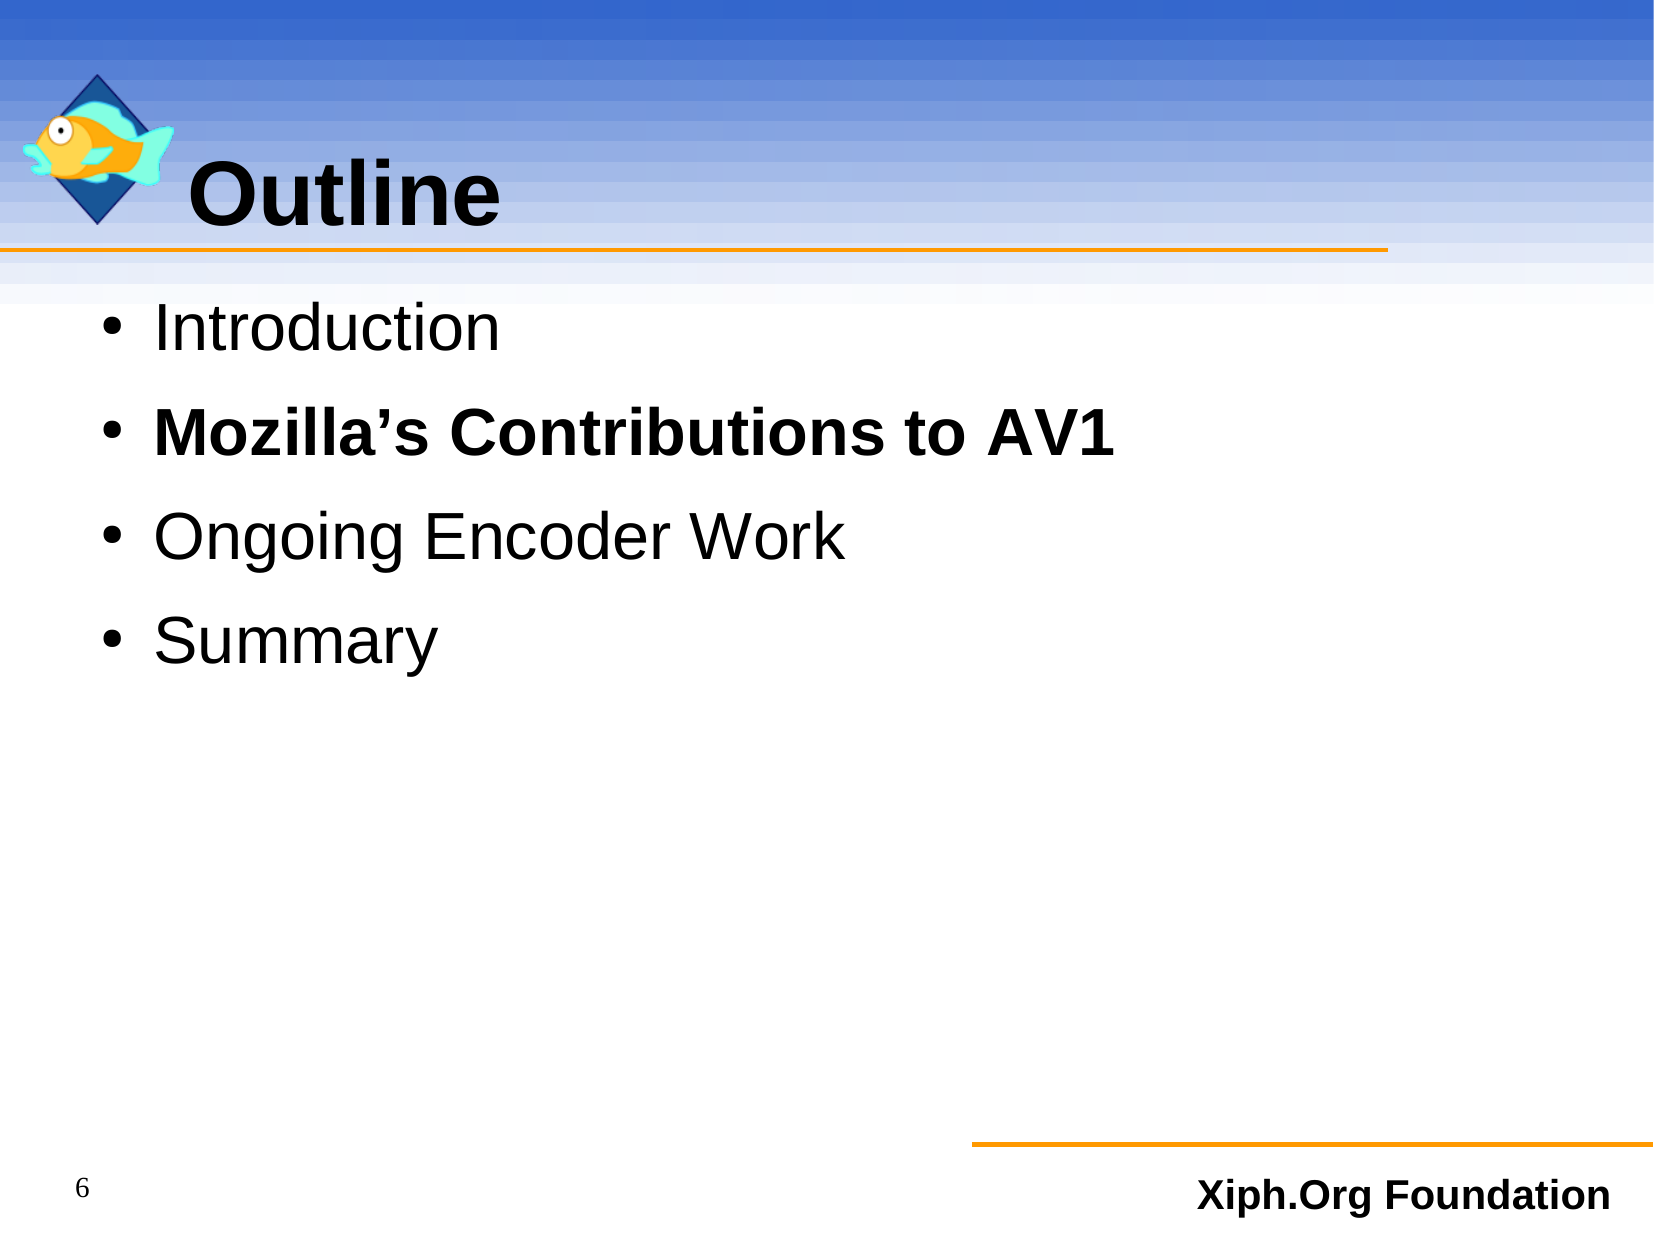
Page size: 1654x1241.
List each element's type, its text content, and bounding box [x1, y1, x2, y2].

title Outline [187, 52, 1571, 245]
list Introduction Mozilla’s Contributions to AV1 Ongoing Encoder Work Summary [82, 290, 1571, 1094]
picture [0, 0, 1654, 1241]
